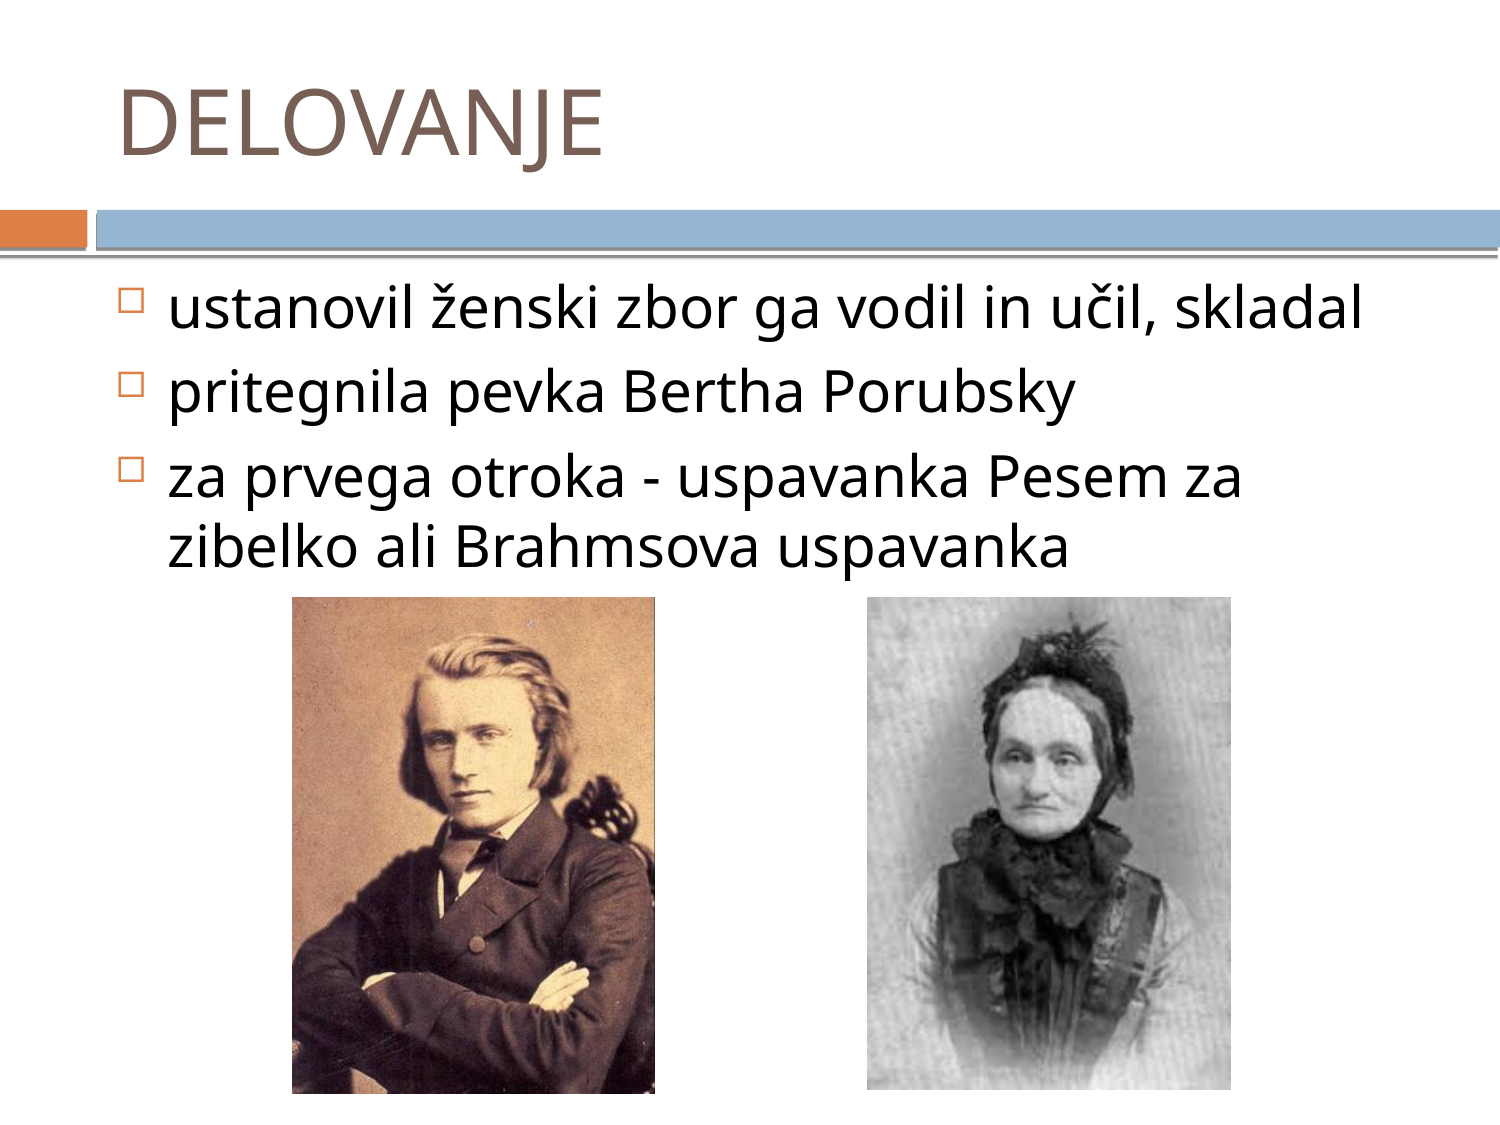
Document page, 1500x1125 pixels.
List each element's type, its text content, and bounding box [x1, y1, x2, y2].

list ustanovil ženski zbor ga vodil in učil, skladal pritegnila pevka Bertha Porubsky za prvega otroka - uspavanka Pesem za zibelko ali Brahmsova uspavanka [100, 262, 1438, 1000]
title DELOVANJE [100, 37, 1438, 200]
picture [292, 597, 655, 1094]
picture [867, 597, 1231, 1090]
